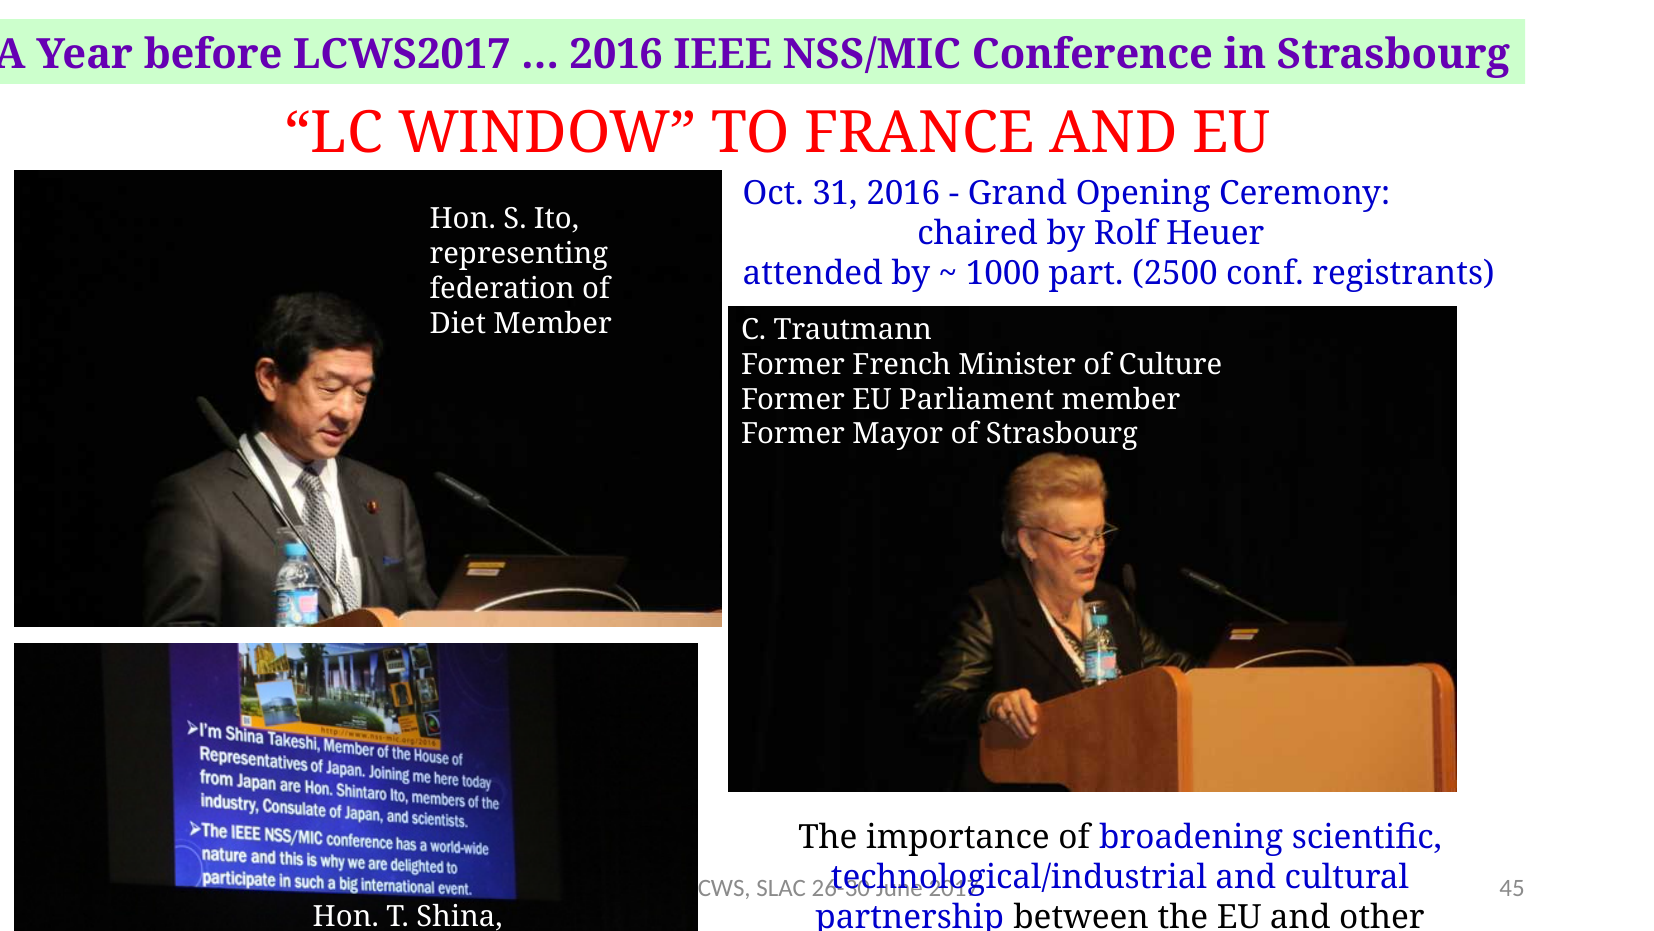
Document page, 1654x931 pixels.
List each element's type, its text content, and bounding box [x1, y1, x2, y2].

picture [14, 170, 722, 627]
picture [14, 643, 722, 931]
text_box “LC WINDOW” TO FRANCE AND EU [269, 87, 1287, 172]
text_box Hon. T. Shina, representing federation of Diet Member [297, 890, 632, 931]
text_box The importance of broadening scientific, technological/industrial and cultural partnership between the EU and other parts of the world, to address social challenges using innovative technologies  Japan was in the focus of the 2016 IEEE NSS/MIC [704, 807, 1545, 931]
picture [728, 458, 1457, 792]
text_box Hon. S. Ito, representing federation of Diet Member [414, 192, 719, 347]
text_box A Year before LCWS2017 … 2016 IEEE NSS/MIC Conference in Strasbourg [0, 19, 1526, 84]
text_box Oct. 31, 2016 - Grand Opening Ceremony: chaired by Rolf Heuer attended by ~ 1000 part. (2500 conf. registrants) [727, 163, 1511, 299]
text_box C. Trautmann Former French Minister of Culture Former EU Parliament member Former Mayor of Strasbourg [726, 302, 1477, 458]
